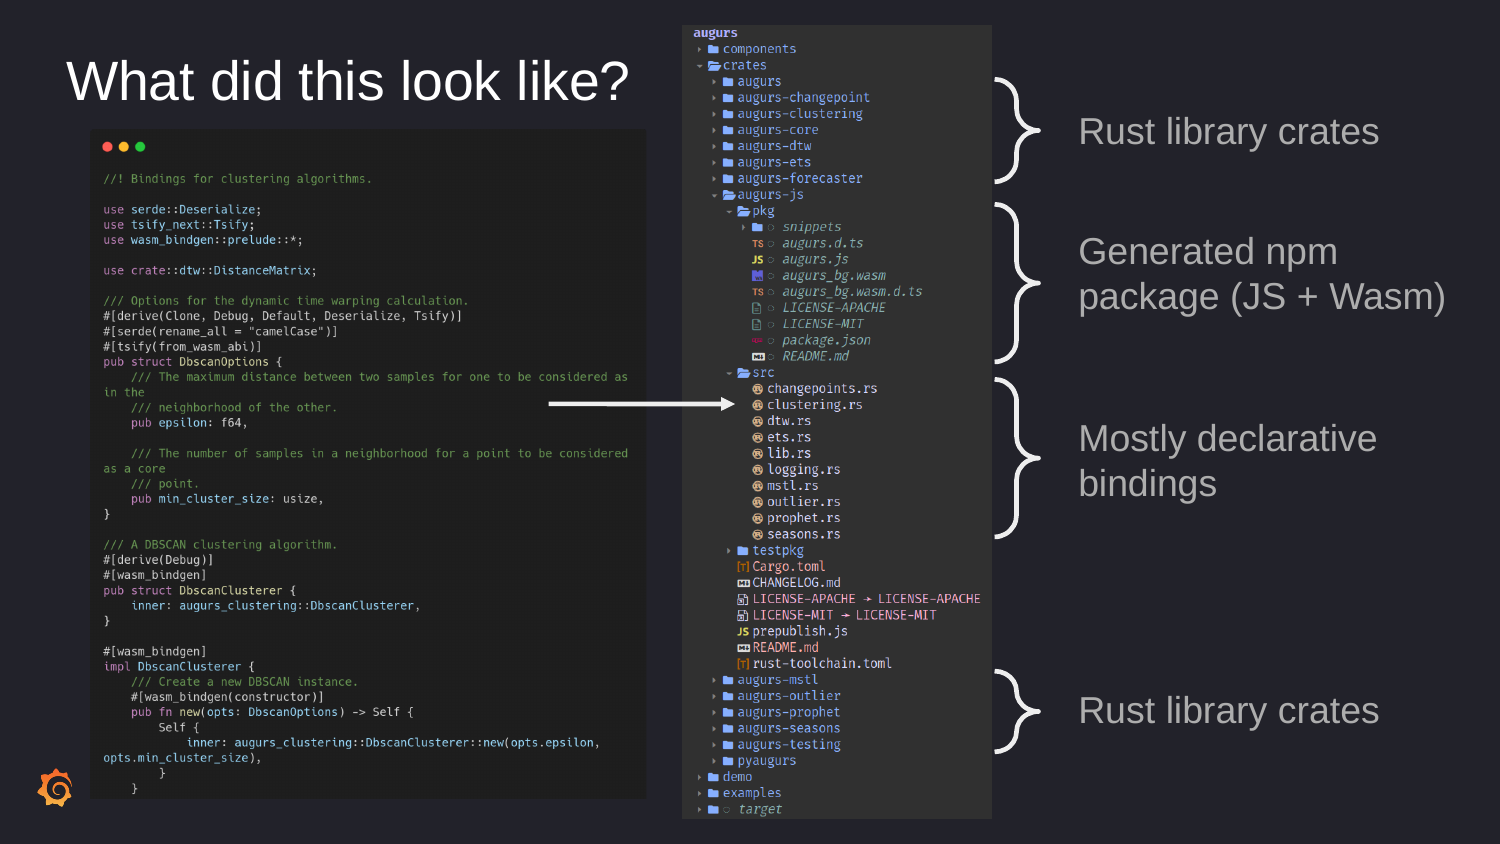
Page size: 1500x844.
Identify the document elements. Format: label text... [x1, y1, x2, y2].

picture [682, 25, 992, 819]
text_box Rust library crates [1063, 671, 1476, 766]
picture [90, 129, 647, 799]
text_box Rust library crates [1063, 92, 1476, 187]
text_box Generated npm package (JS + Wasm) [1063, 211, 1476, 353]
text_box Mostly declarative bindings [1063, 399, 1476, 530]
picture [37, 768, 72, 807]
title What did this look like? [51, 35, 650, 130]
